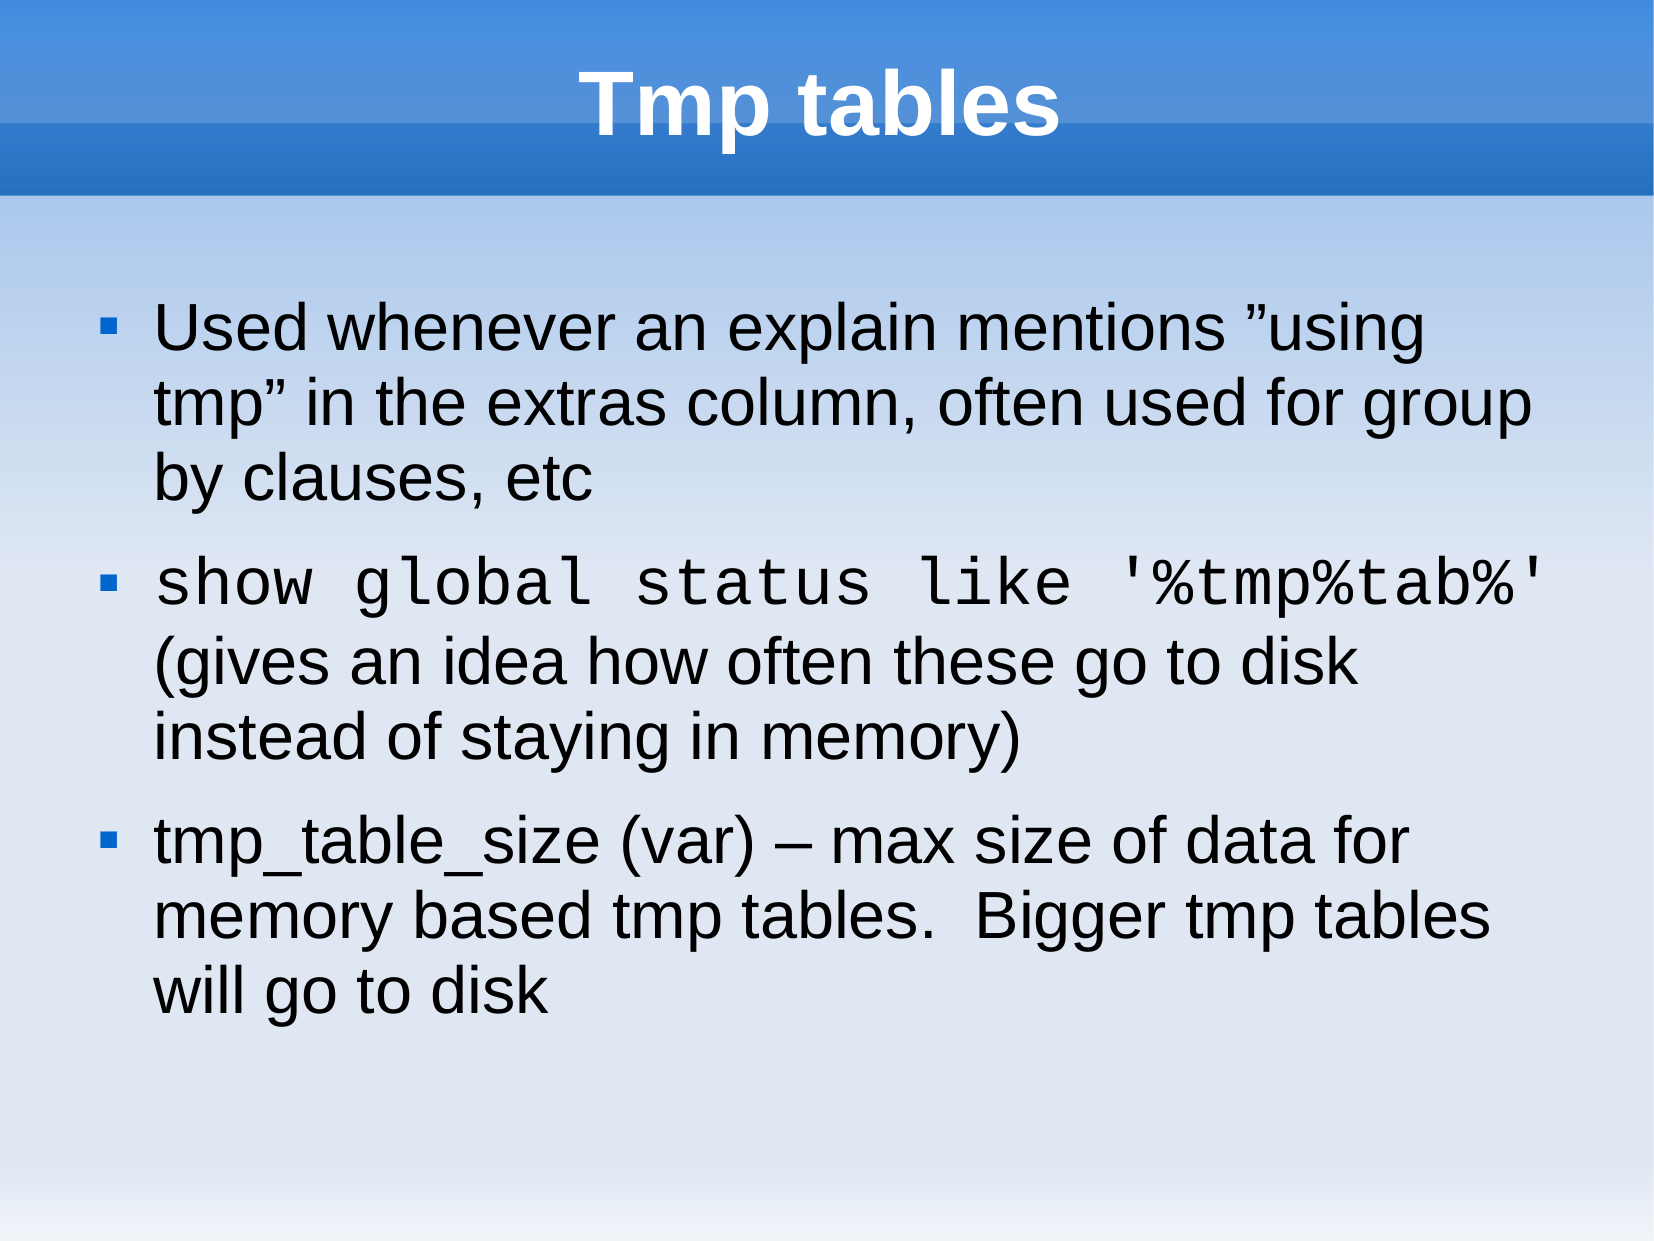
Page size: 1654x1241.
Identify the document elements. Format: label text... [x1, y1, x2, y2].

title Tmp tables [76, 0, 1565, 208]
picture [0, 0, 1654, 1241]
list Used whenever an explain mentions ”using tmp” in the extras column, often used for group by clauses, etc show global status like '%tmp%tab%' (gives an idea how often these go to disk instead of staying in memory) tmp_table_size (var) – max size of data for memory based tmp tables. Bigger tmp tables will go to disk [82, 290, 1571, 1094]
